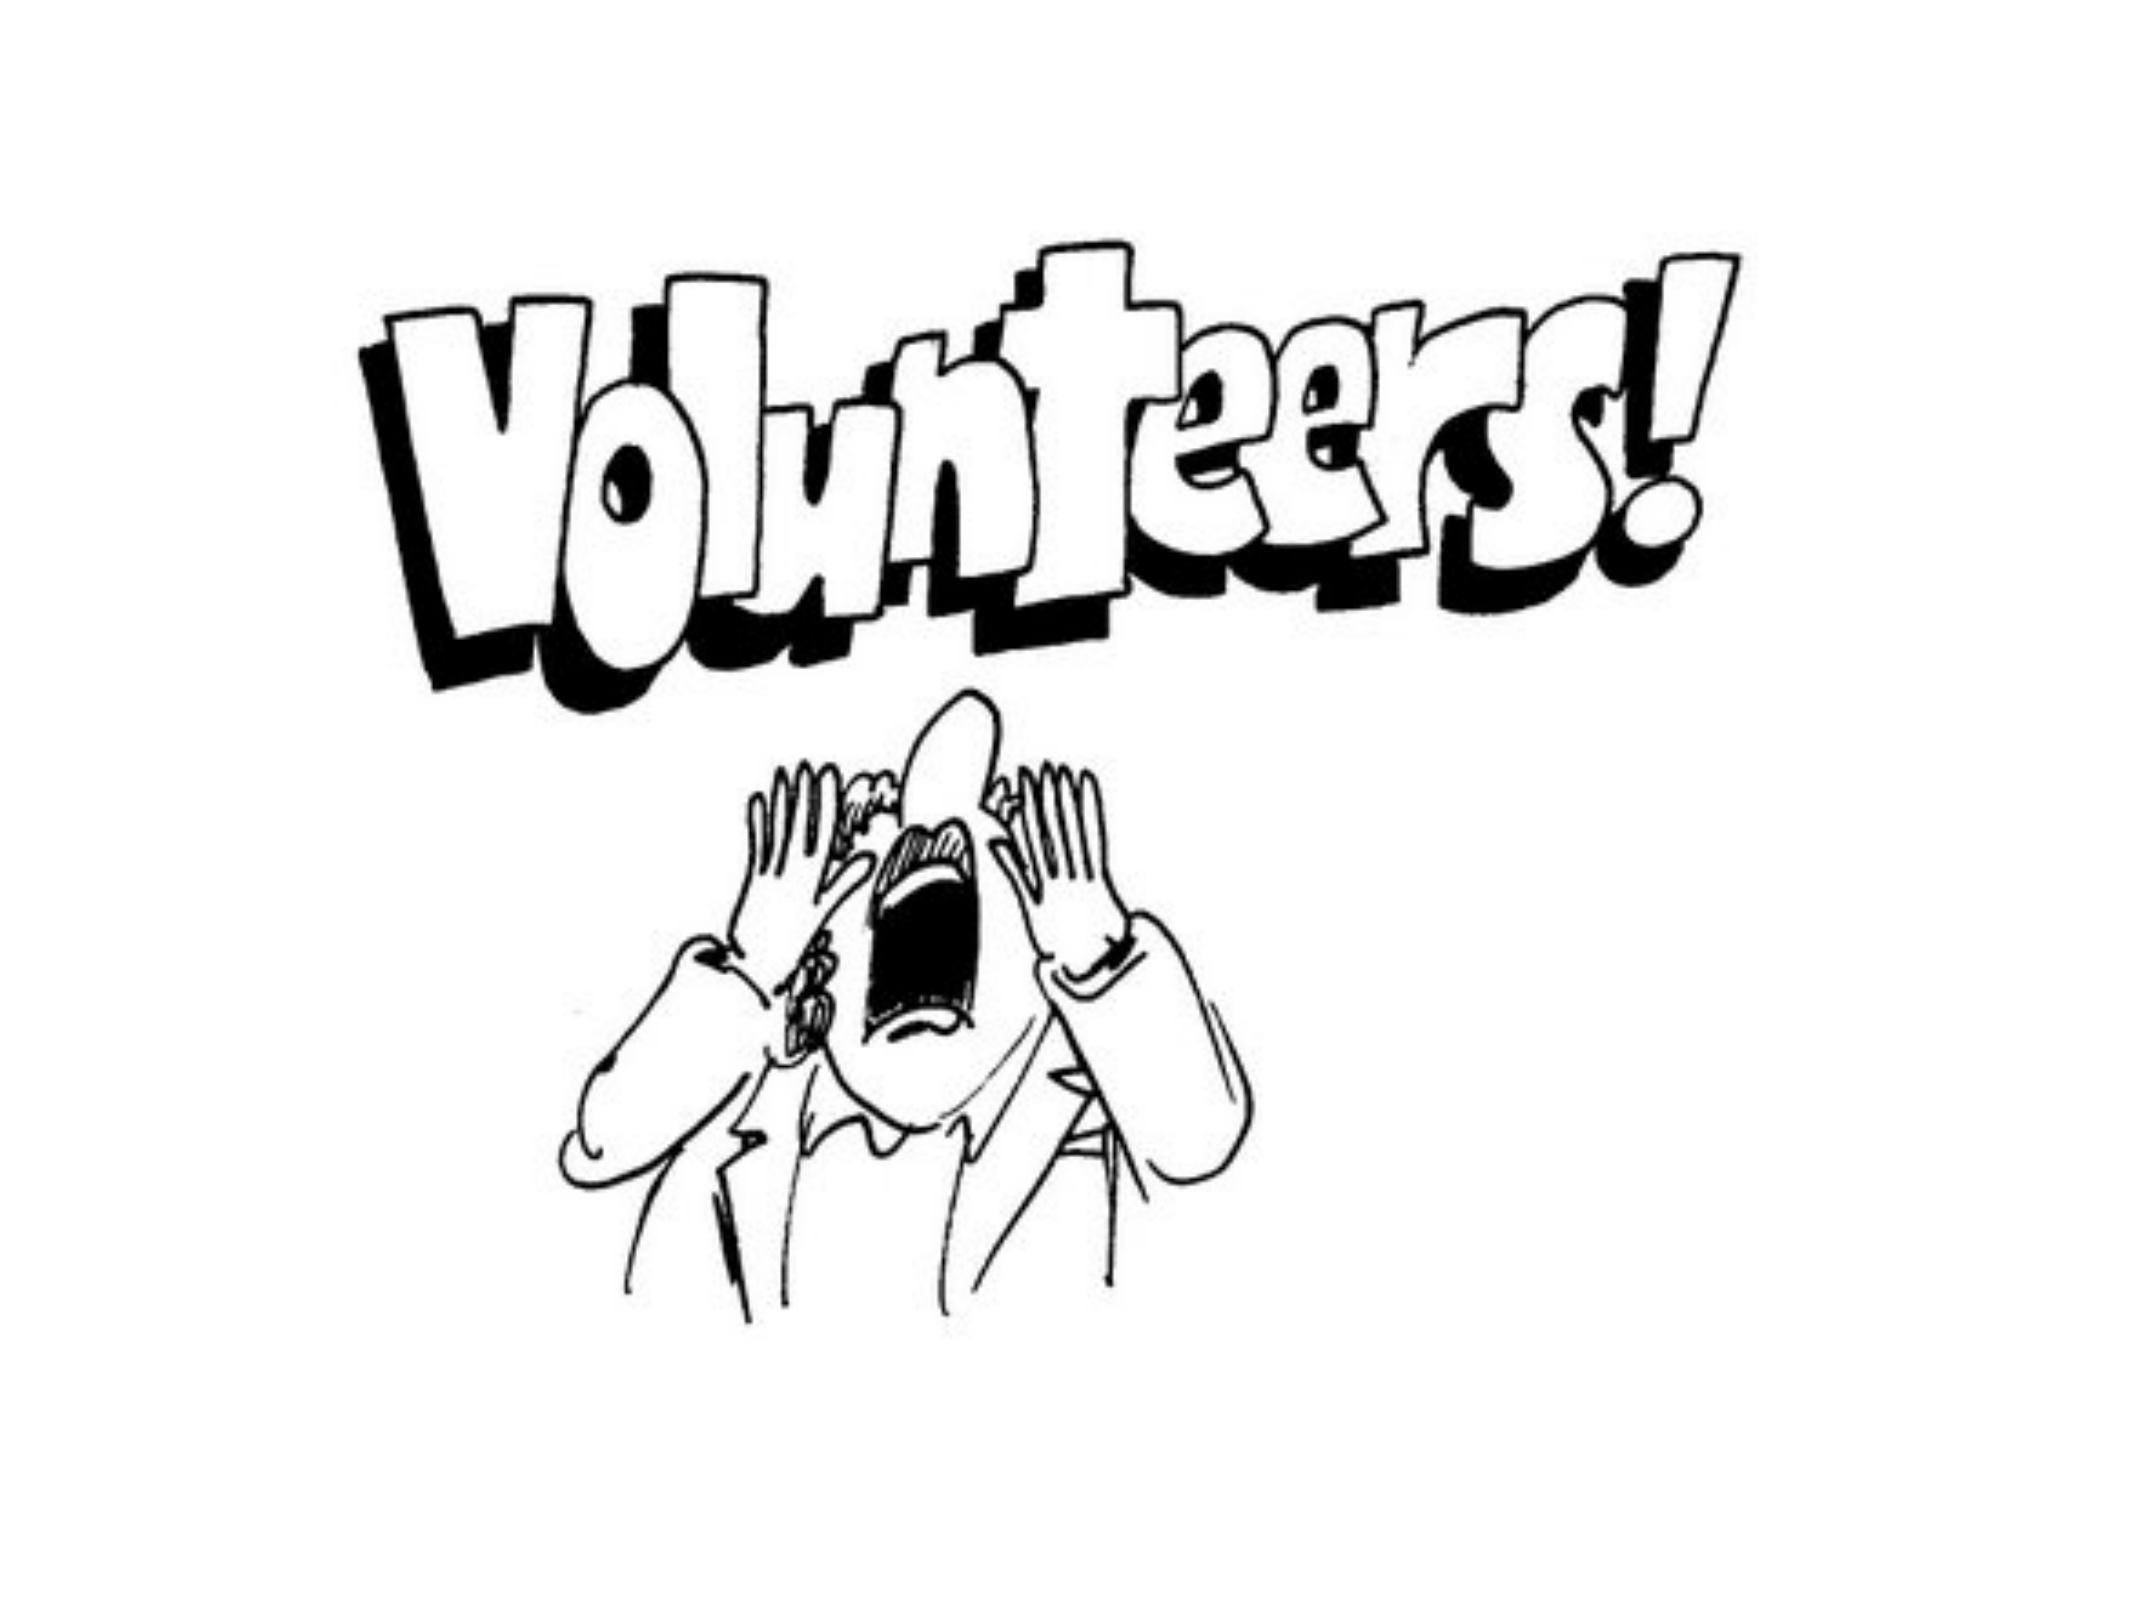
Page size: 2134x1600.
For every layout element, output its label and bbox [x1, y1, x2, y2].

picture [331, 203, 1788, 1361]
